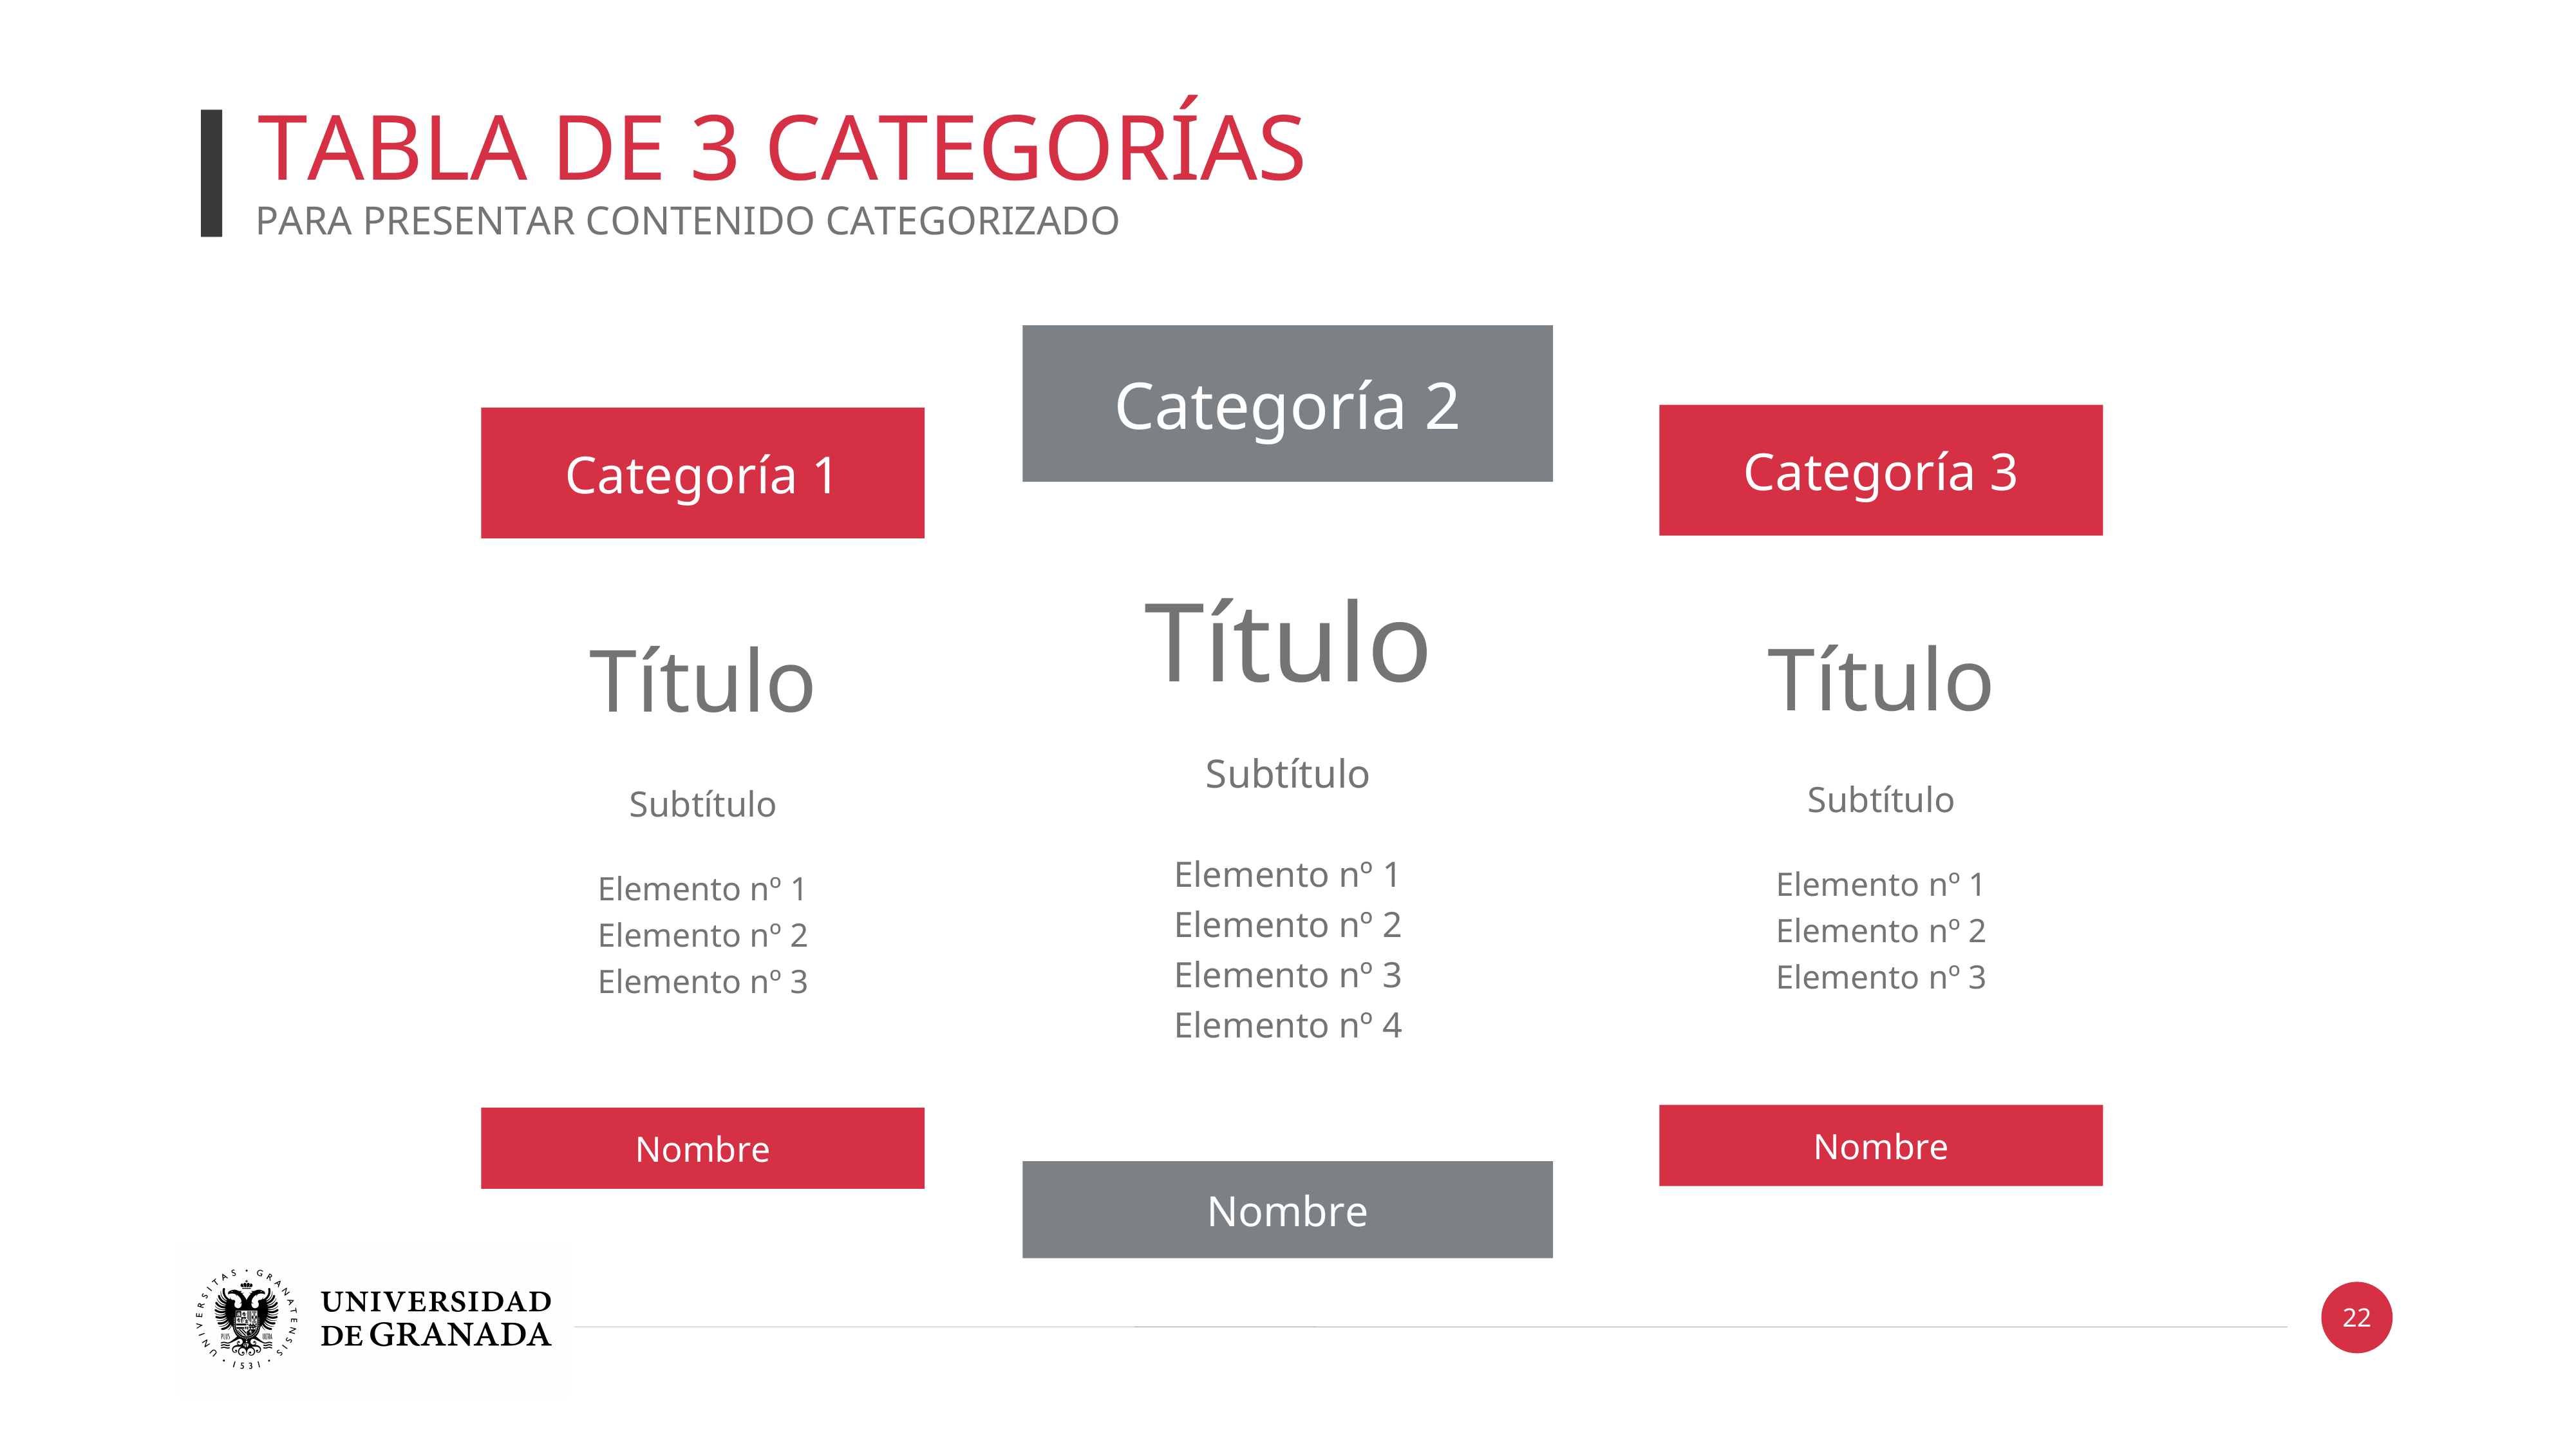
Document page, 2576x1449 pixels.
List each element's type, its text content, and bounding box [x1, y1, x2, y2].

text_box Título Subtítulo Elemento nº 1 Elemento nº 2 Elemento nº 3 [1661, 536, 2103, 1104]
text_box Título Subtítulo Elemento nº 1 Elemento nº 2 Elemento nº 3 Elemento nº 4 [1024, 482, 1552, 1161]
text_box PARA PRESENTAR CONTENIDO CATEGORIZADO [245, 191, 2400, 247]
text_box Categoría 2 [1022, 325, 1554, 482]
text_box [201, 109, 223, 237]
picture [178, 1241, 569, 1397]
text_box Título Subtítulo Elemento nº 1 Elemento nº 2 Elemento nº 3 [483, 538, 924, 1107]
text_box Nombre [1022, 1161, 1554, 1258]
text_box TABLA DE 3 CATEGORÍAS [248, 85, 2402, 204]
text_box Nombre [481, 1107, 925, 1189]
text_box Nombre [1659, 1104, 2103, 1186]
text_box <número> [2308, 1280, 2407, 1358]
text_box Categoría 1 [481, 407, 925, 538]
text_box Categoría 3 [1659, 404, 2103, 536]
